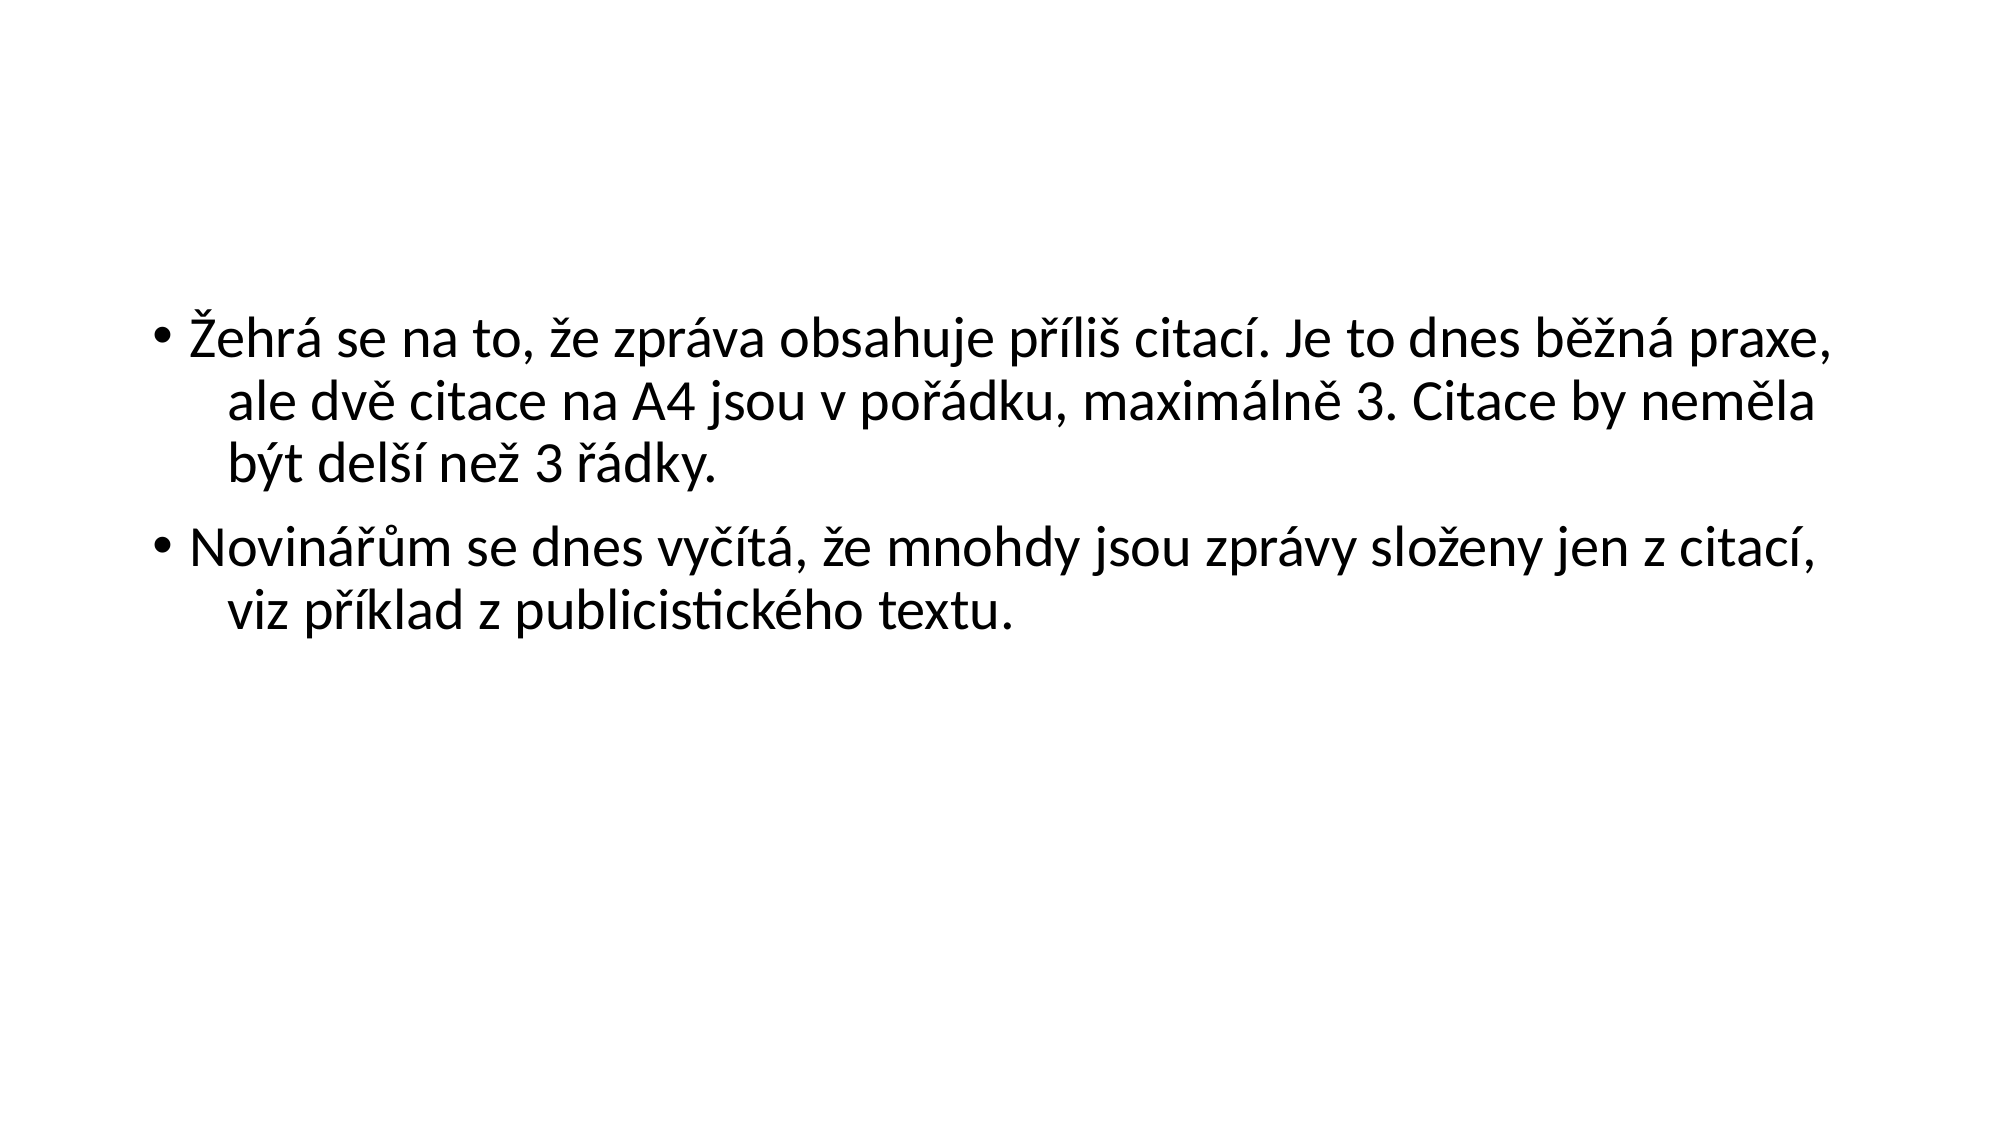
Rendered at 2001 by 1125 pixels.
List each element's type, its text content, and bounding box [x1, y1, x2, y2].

list Žehrá se na to, že zpráva obsahuje příliš citací. Je to dnes běžná praxe, ale dvě citace na A4 jsou v pořádku, maximálně 3. Citace by neměla být delší než 3 řádky. Novinářům se dnes vyčítá, že mnohdy jsou zprávy složeny jen z citací, viz příklad z publicistického textu. [137, 299, 1863, 1014]
